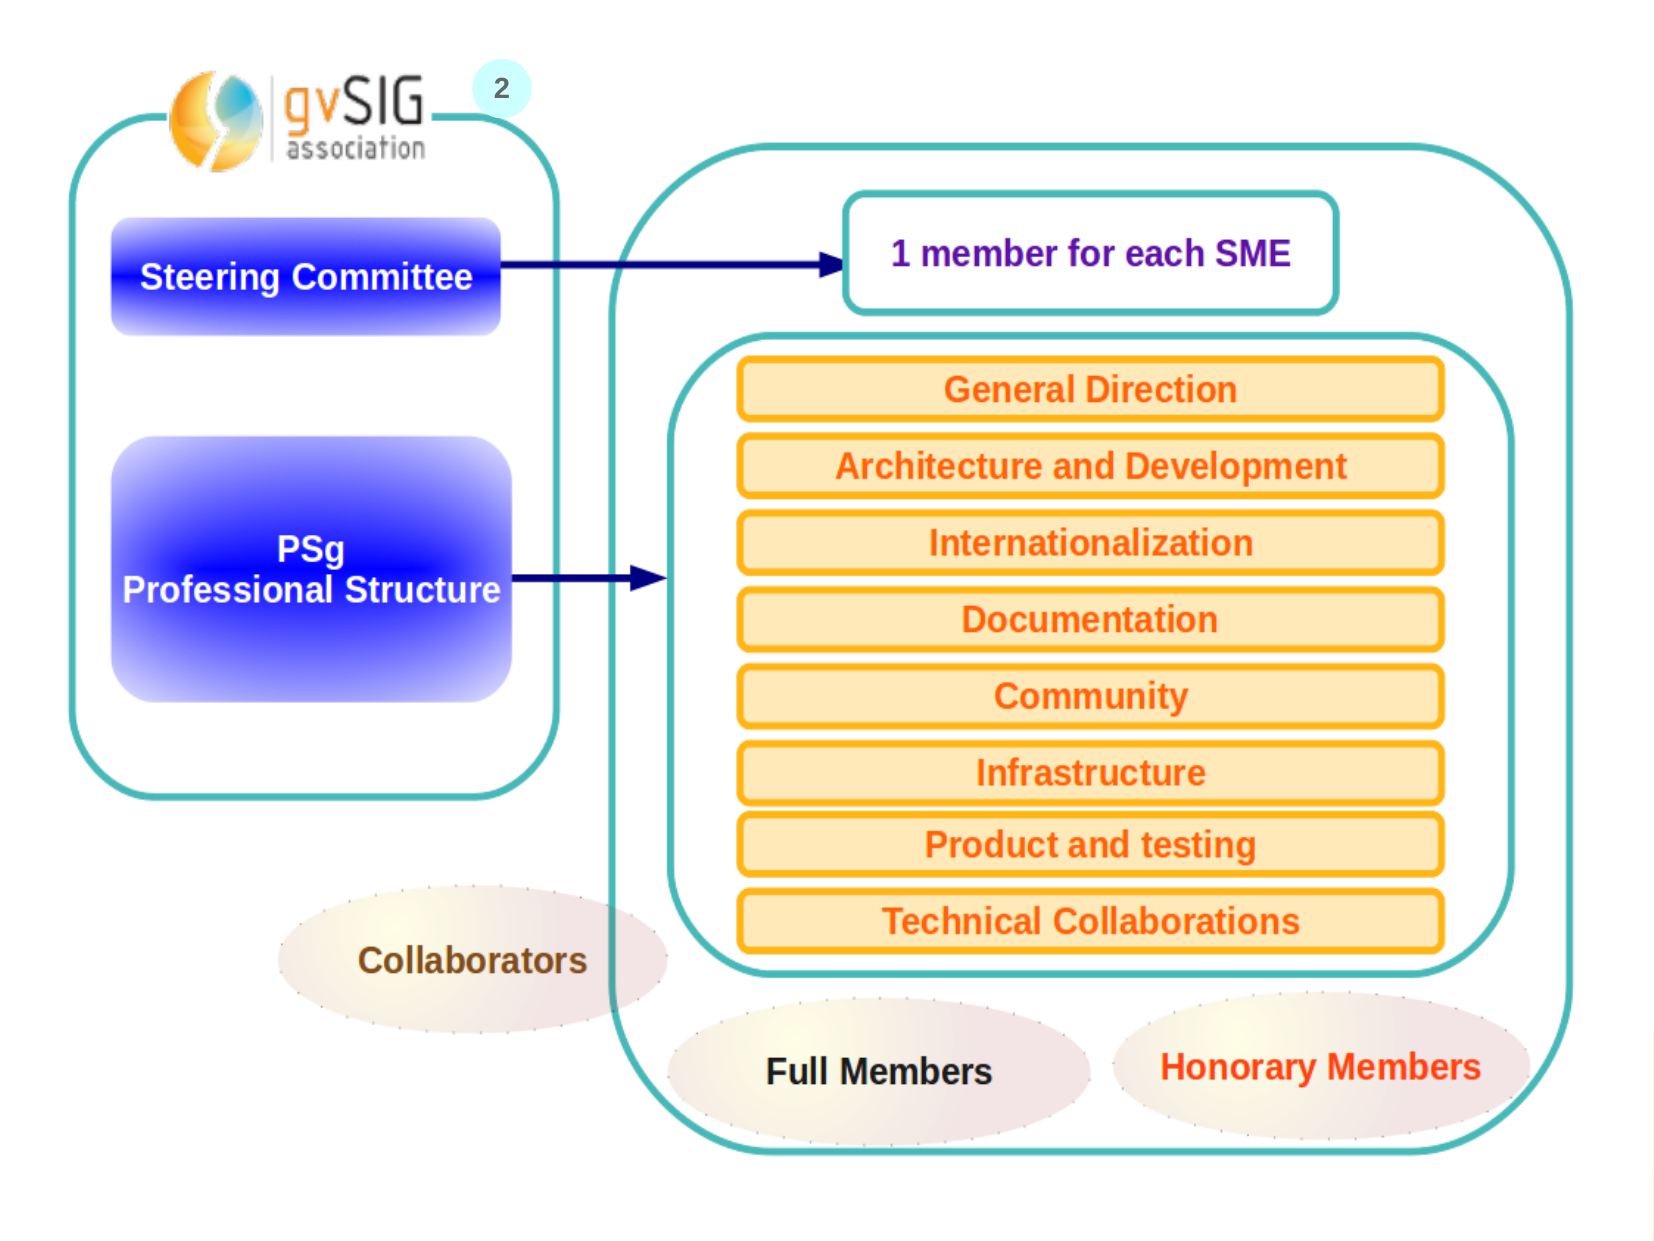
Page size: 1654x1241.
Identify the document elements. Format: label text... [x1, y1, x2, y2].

text_box 2 [472, 59, 532, 119]
picture [0, 0, 1654, 1241]
